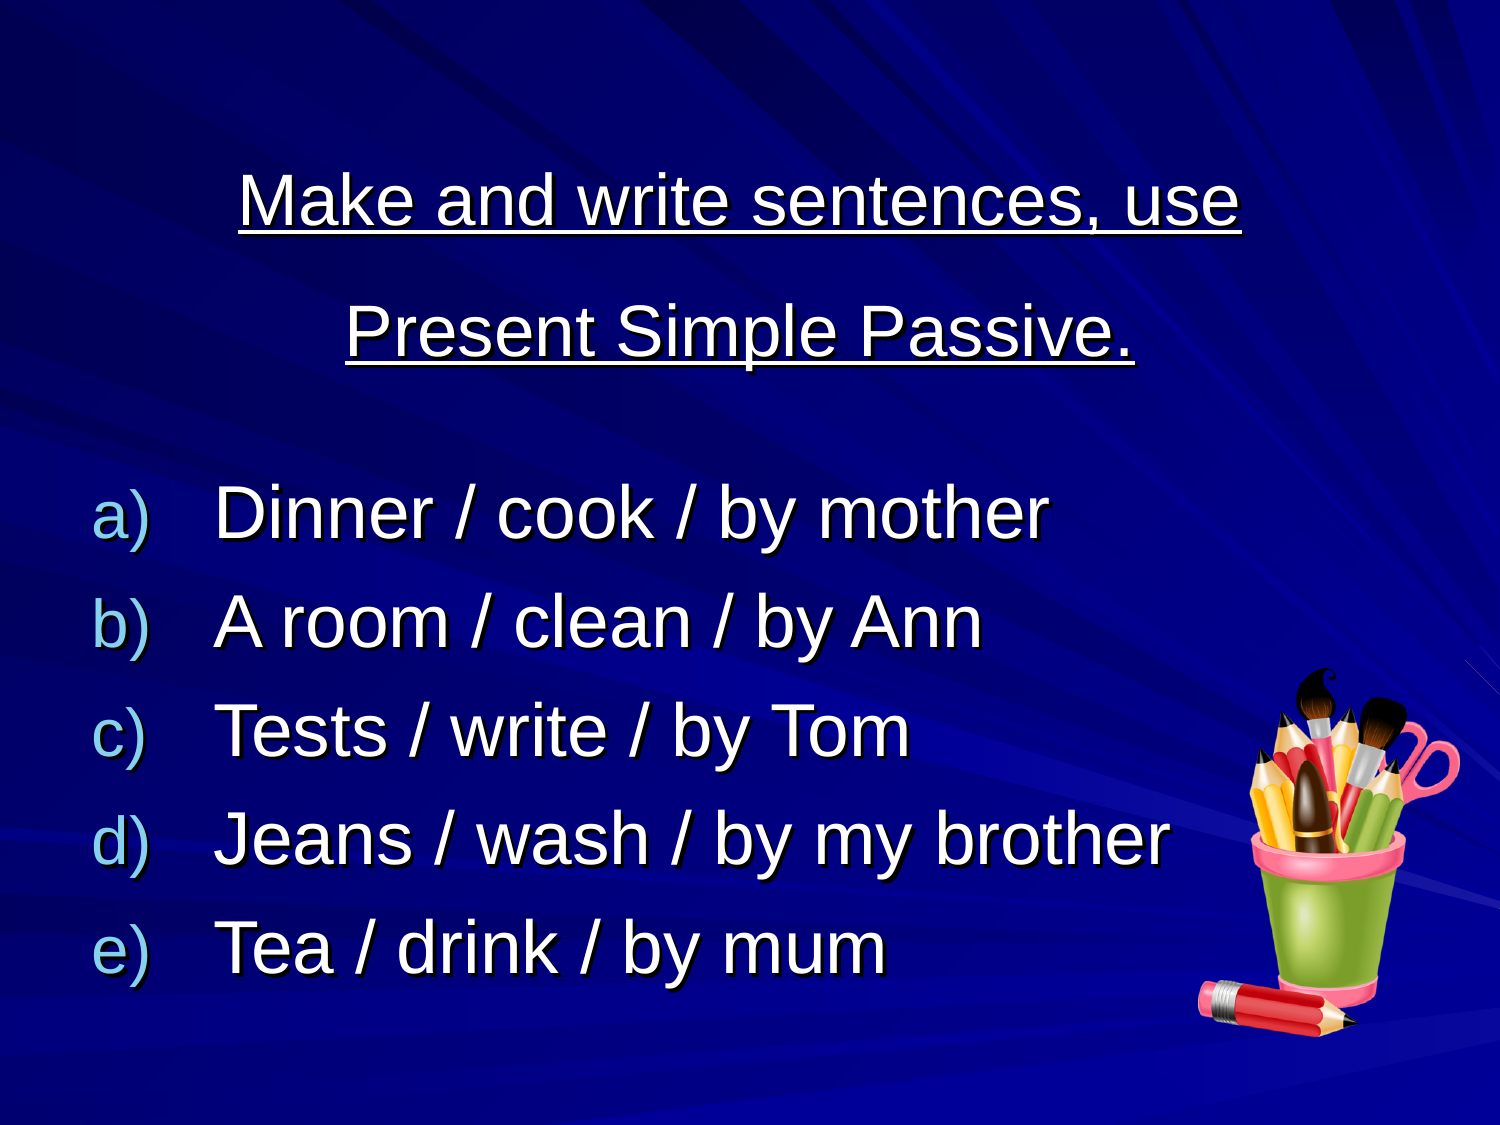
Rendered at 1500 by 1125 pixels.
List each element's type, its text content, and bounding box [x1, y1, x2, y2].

picture [1198, 668, 1460, 1038]
title Make and write sentences, use Present Simple Passive. [64, 90, 1415, 391]
subtitle Dinner / cook / by mother A room / clean / by Ann Tests / write / by Tom Jeans / wash / by my brother Tea / drink / by mum [76, 456, 1424, 744]
